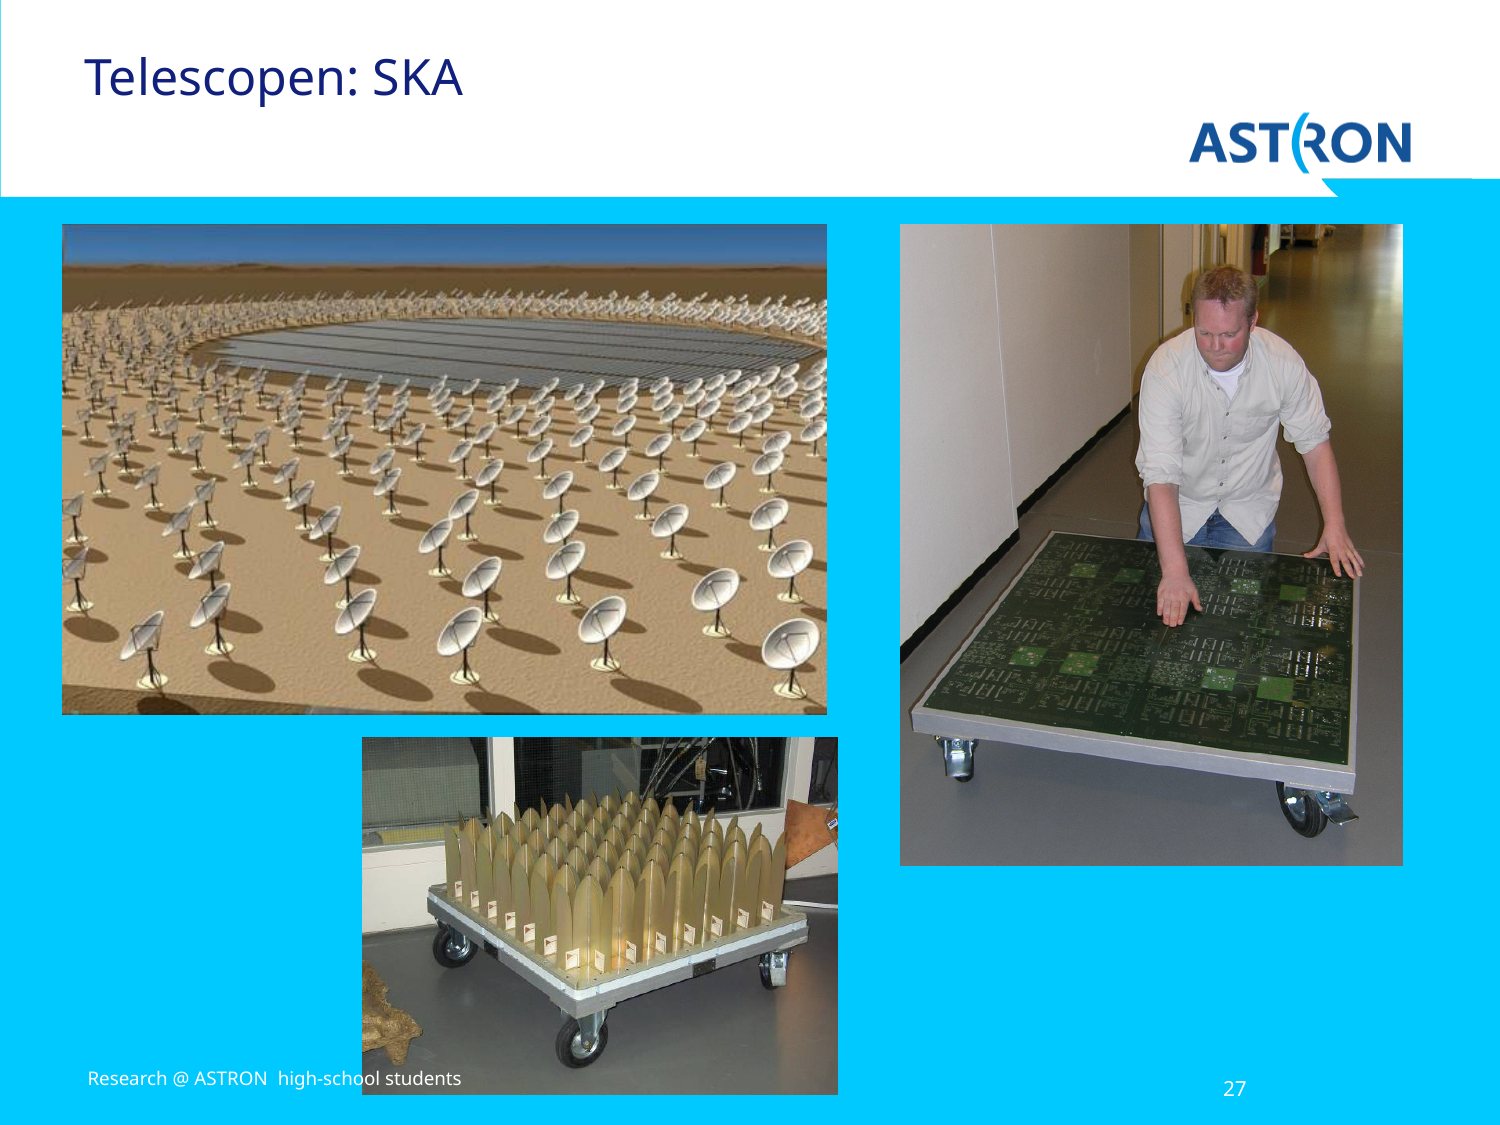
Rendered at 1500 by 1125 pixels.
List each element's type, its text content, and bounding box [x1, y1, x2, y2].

picture [63, 225, 826, 714]
picture [363, 738, 837, 1062]
text_box <number> [1208, 1062, 1409, 1125]
text_box Research @ ASTRON high-school students [87, 1062, 1055, 1125]
picture [901, 225, 1402, 865]
text_box Telescopen: SKA [69, 37, 1075, 188]
picture [0, 0, 1500, 196]
